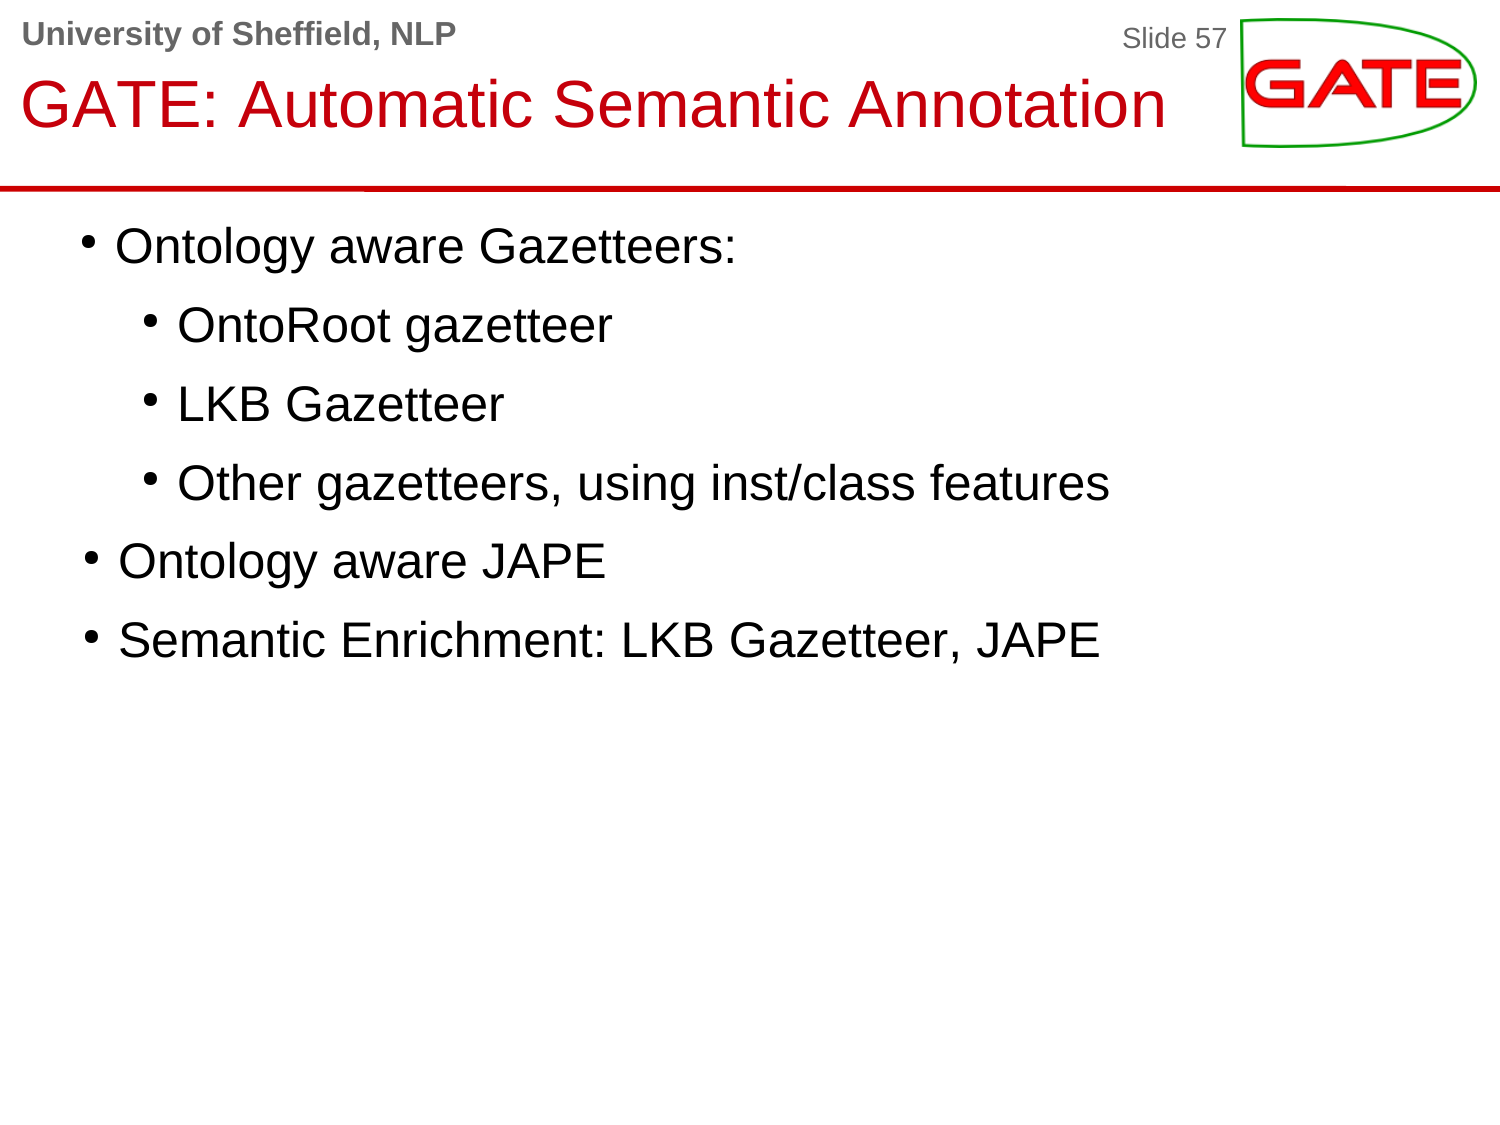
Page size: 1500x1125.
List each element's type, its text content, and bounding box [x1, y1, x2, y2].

list Ontology aware Gazetteers: OntoRoot gazetteer LKB Gazetteer Other gazetteers, using inst/class features Ontology aware JAPE Semantic Enrichment: LKB Gazetteer, JAPE [23, 212, 1477, 1063]
title GATE: Automatic Semantic Annotation [20, 44, 1240, 166]
picture [1240, 18, 1477, 148]
